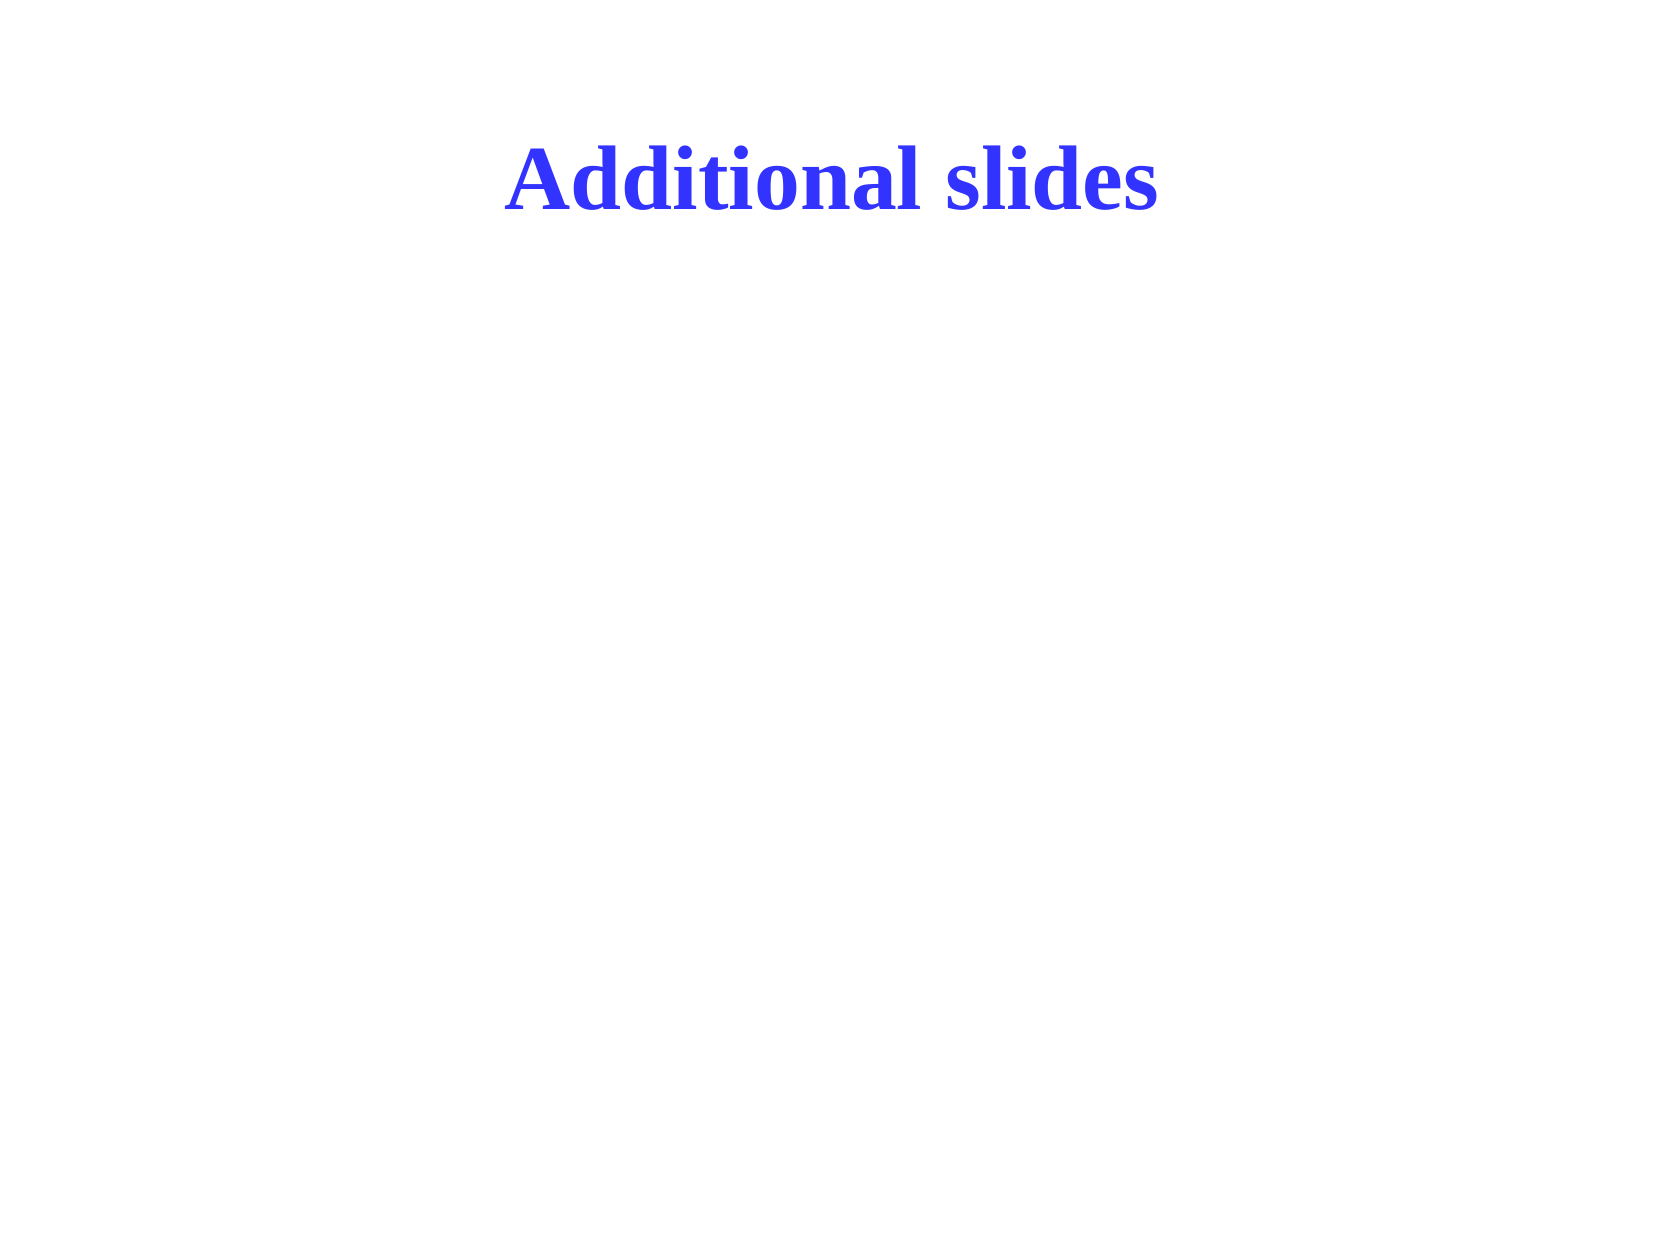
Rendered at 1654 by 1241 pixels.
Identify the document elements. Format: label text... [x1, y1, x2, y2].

text_box Additional slides [415, 109, 1251, 676]
